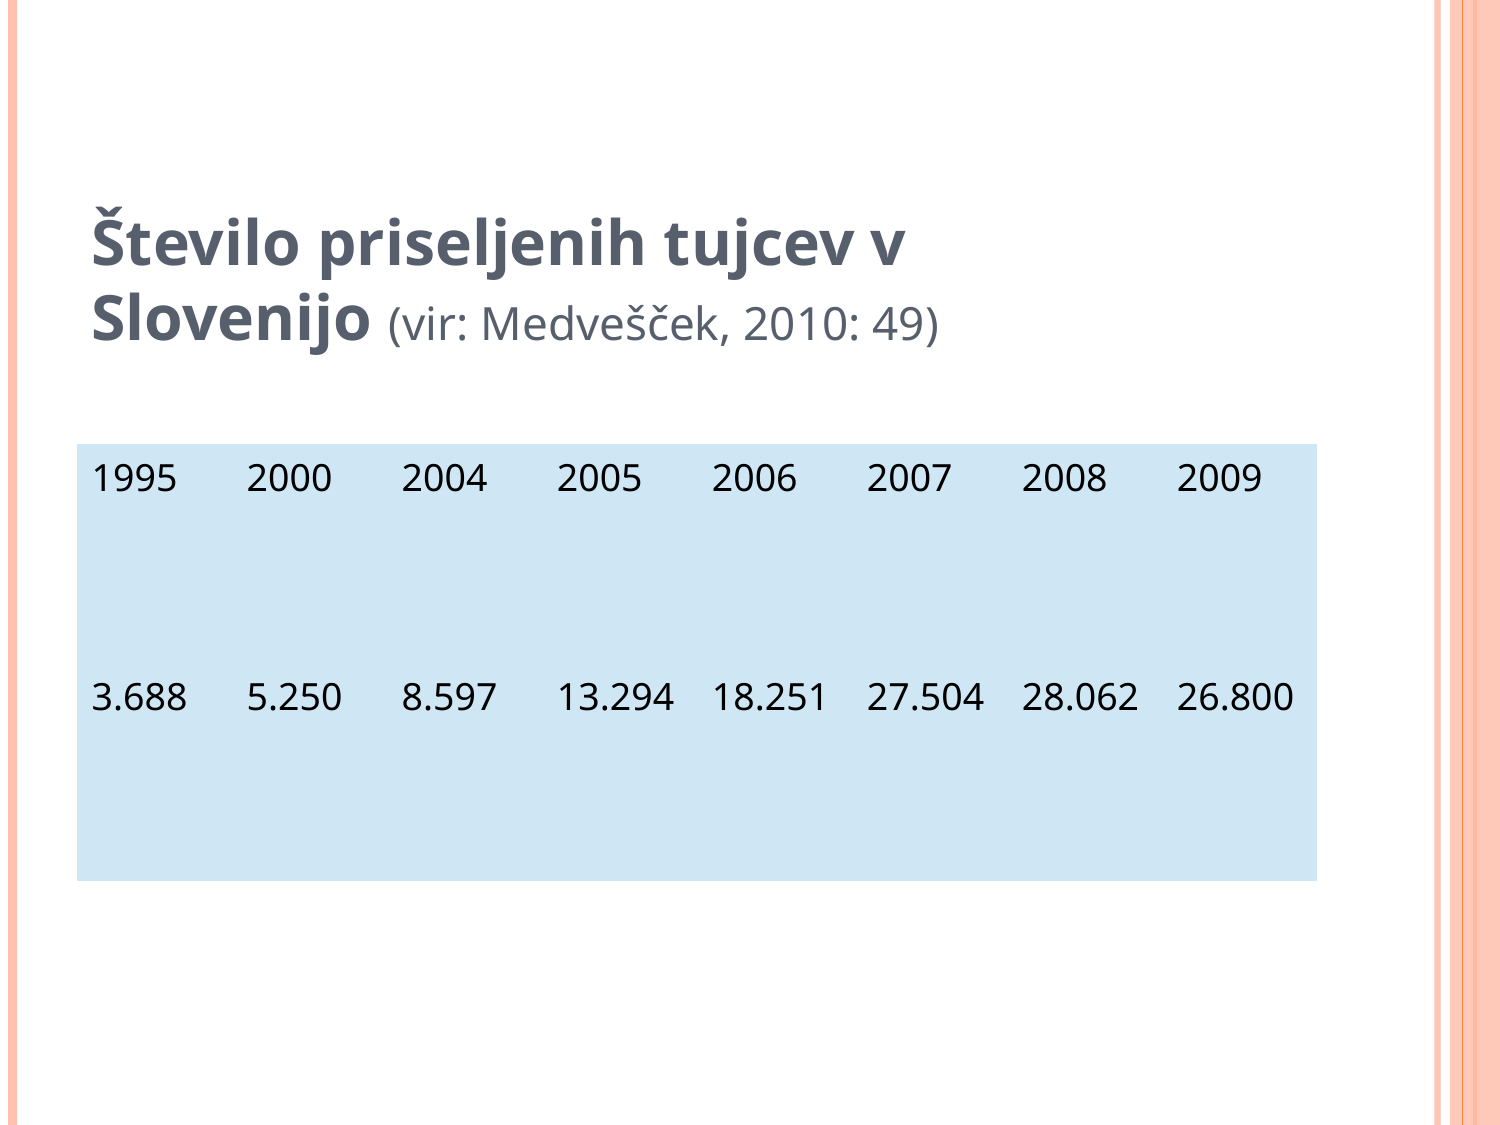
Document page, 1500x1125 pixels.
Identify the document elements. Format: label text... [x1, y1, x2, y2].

table_header 2006 [697, 444, 852, 663]
table_cell 5.250 [232, 663, 387, 881]
table_cell 3.688 [77, 663, 232, 881]
table_header 2009 [1162, 444, 1317, 663]
table_cell 28.062 [1007, 663, 1162, 881]
table_cell 8.597 [387, 663, 542, 881]
table_cell 13.294 [542, 663, 697, 881]
table_cell 26.800 [1162, 663, 1317, 881]
table_header 2000 [232, 444, 387, 663]
title Število priseljenih tujcev v Slovenijo (vir: Medvešček, 2010: 49) [76, 172, 1302, 361]
table_header 1995 [77, 444, 232, 663]
table_header 2008 [1007, 444, 1162, 663]
table_header 2005 [542, 444, 697, 663]
table_cell 18.251 [697, 663, 852, 881]
table_header 2004 [387, 444, 542, 663]
table_cell 27.504 [852, 663, 1007, 881]
table_header 2007 [852, 444, 1007, 663]
